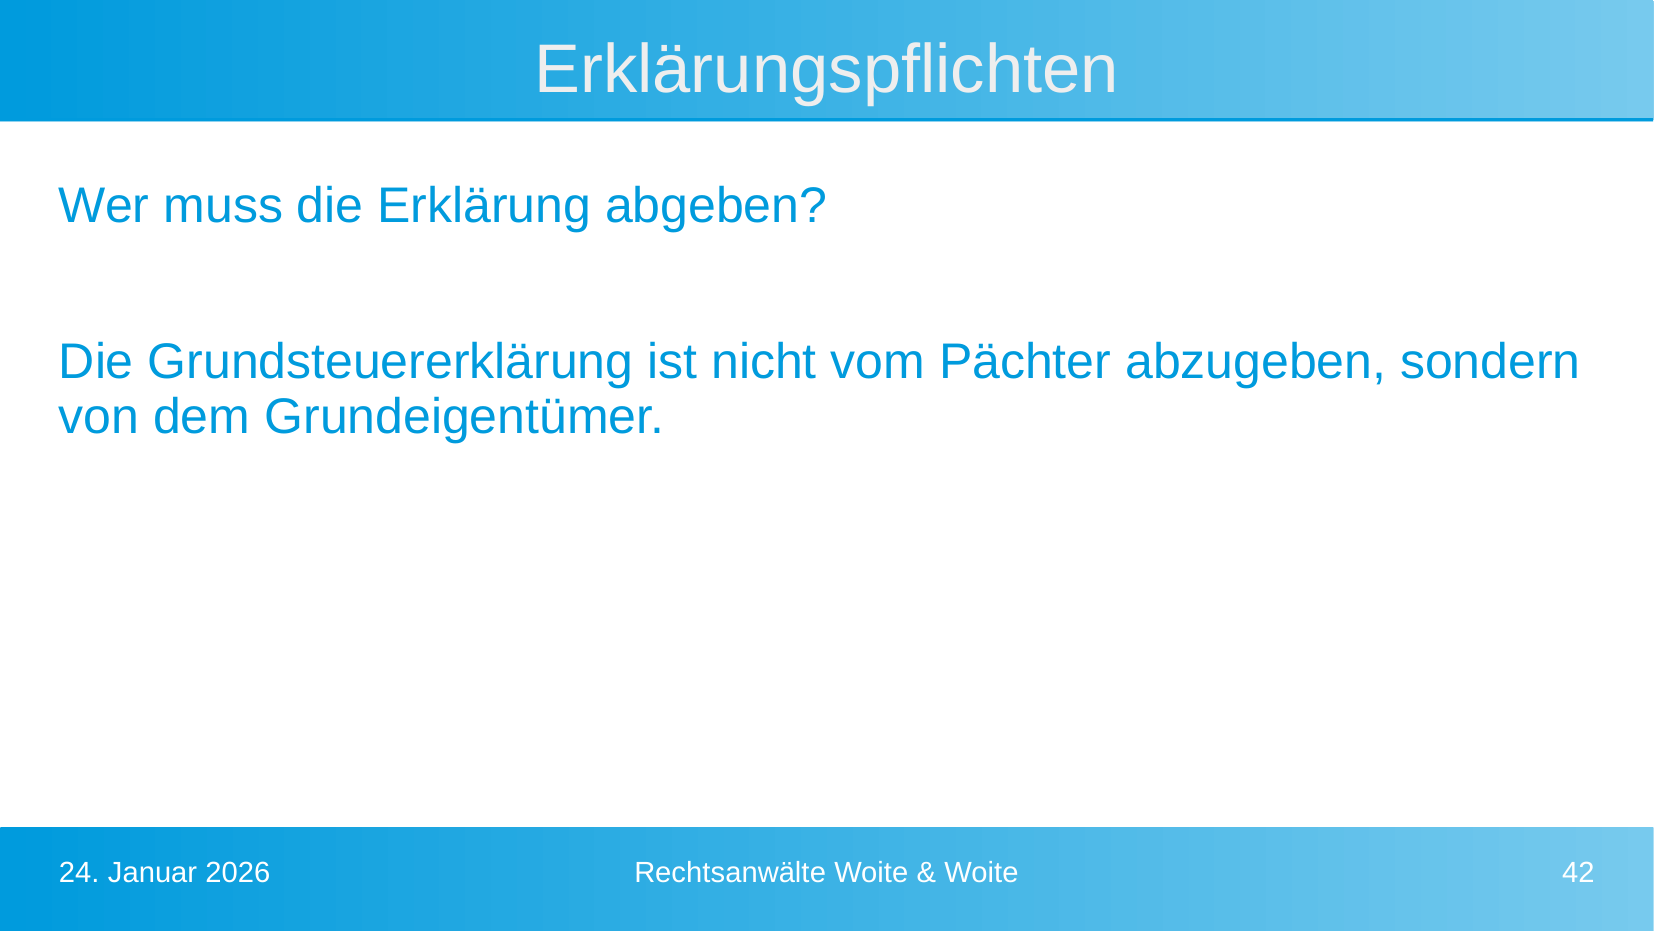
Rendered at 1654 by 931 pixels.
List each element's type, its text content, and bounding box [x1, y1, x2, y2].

list Wer muss die Erklärung abgeben? Die Grundsteuererklärung ist nicht vom Pächter abzugeben, sondern von dem Grundeigentümer. [59, 177, 1595, 768]
title Erklärungspflichten [59, 29, 1595, 108]
